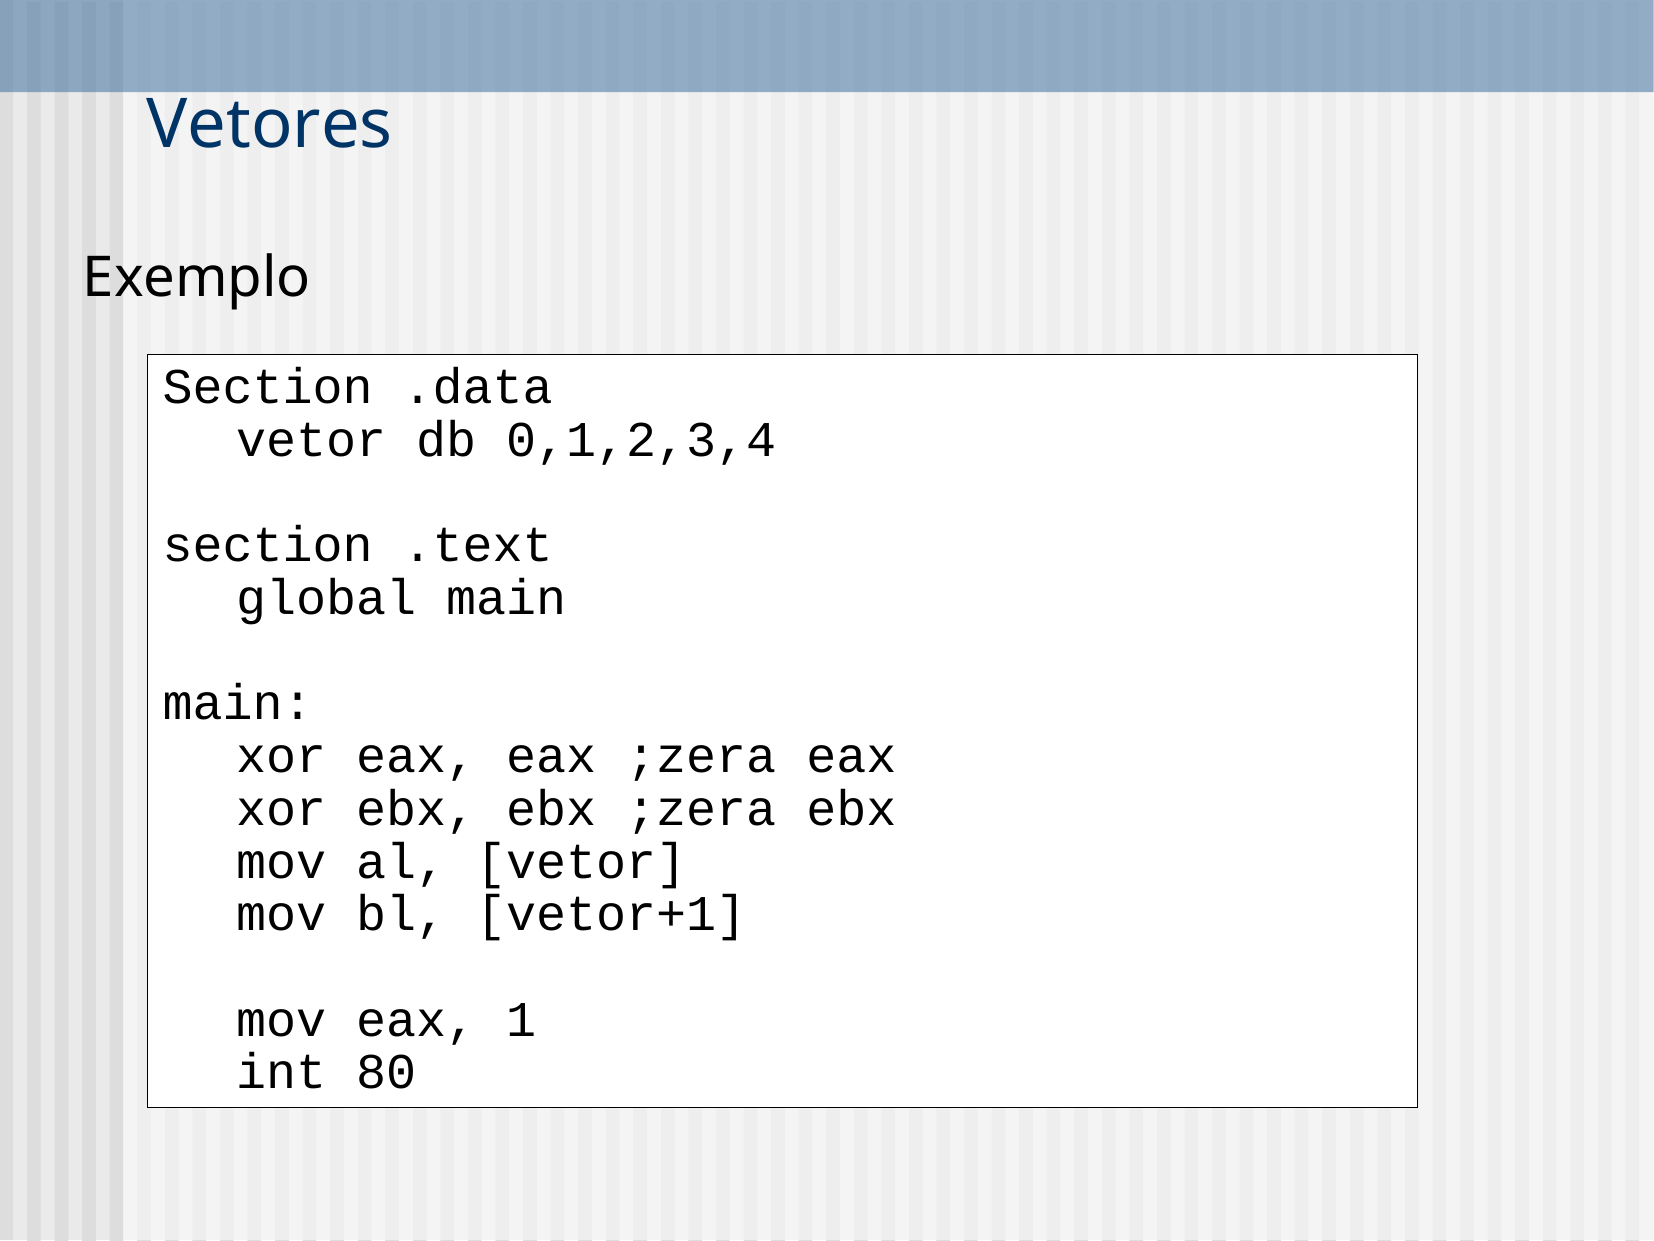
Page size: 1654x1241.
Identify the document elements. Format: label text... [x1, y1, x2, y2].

list Exemplo [82, 236, 1571, 1094]
text_box Section .data vetor db 0,1,2,3,4 section .text global main main: xor eax, eax ;zera eax xor ebx, ebx ;zera ebx mov al, [vetor] mov bl, [vetor+1] mov eax, 1 int 80 [147, 354, 1418, 1073]
title Vetores [146, 29, 1536, 212]
